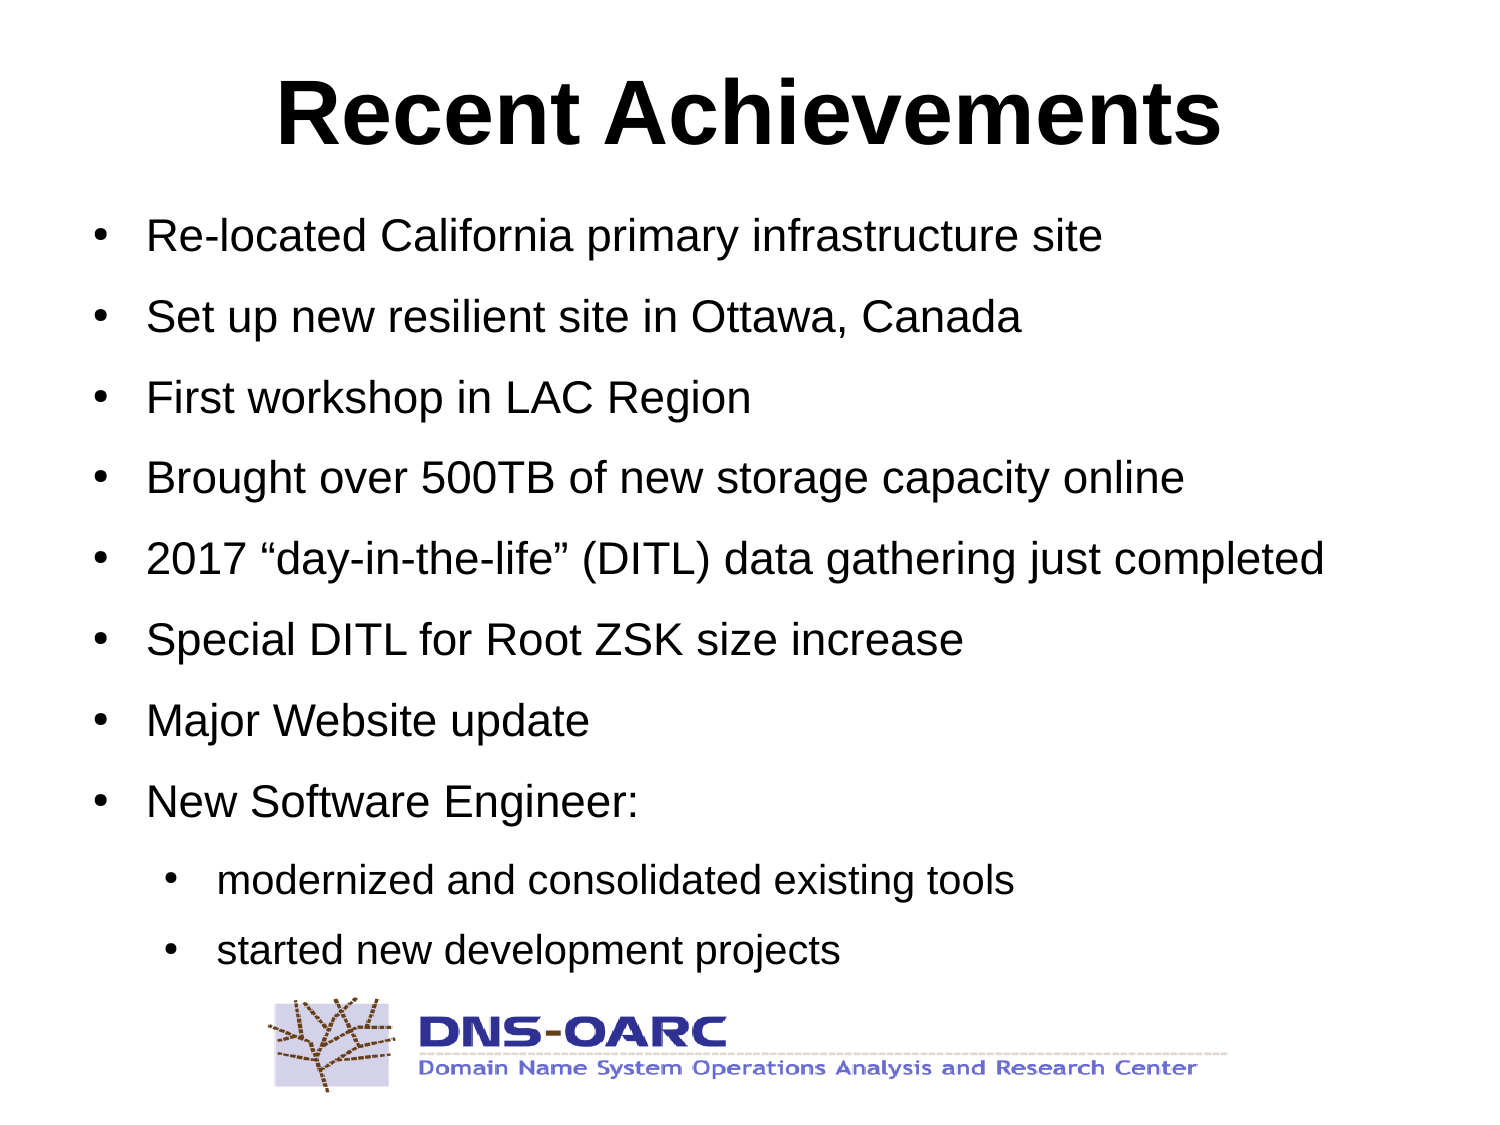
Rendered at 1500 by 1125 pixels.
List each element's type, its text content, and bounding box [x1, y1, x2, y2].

title Recent Achievements [75, 44, 1425, 180]
list Re-located California primary infrastructure site Set up new resilient site in Ottawa, Canada First workshop in LAC Region Brought over 500TB of new storage capacity online 2017 “day-in-the-life” (DITL) data gathering just completed Special DITL for Root ZSK size increase Major Website update New Software Engineer: modernized and consolidated existing tools started new development projects [75, 210, 1425, 863]
picture [214, 991, 1259, 1099]
